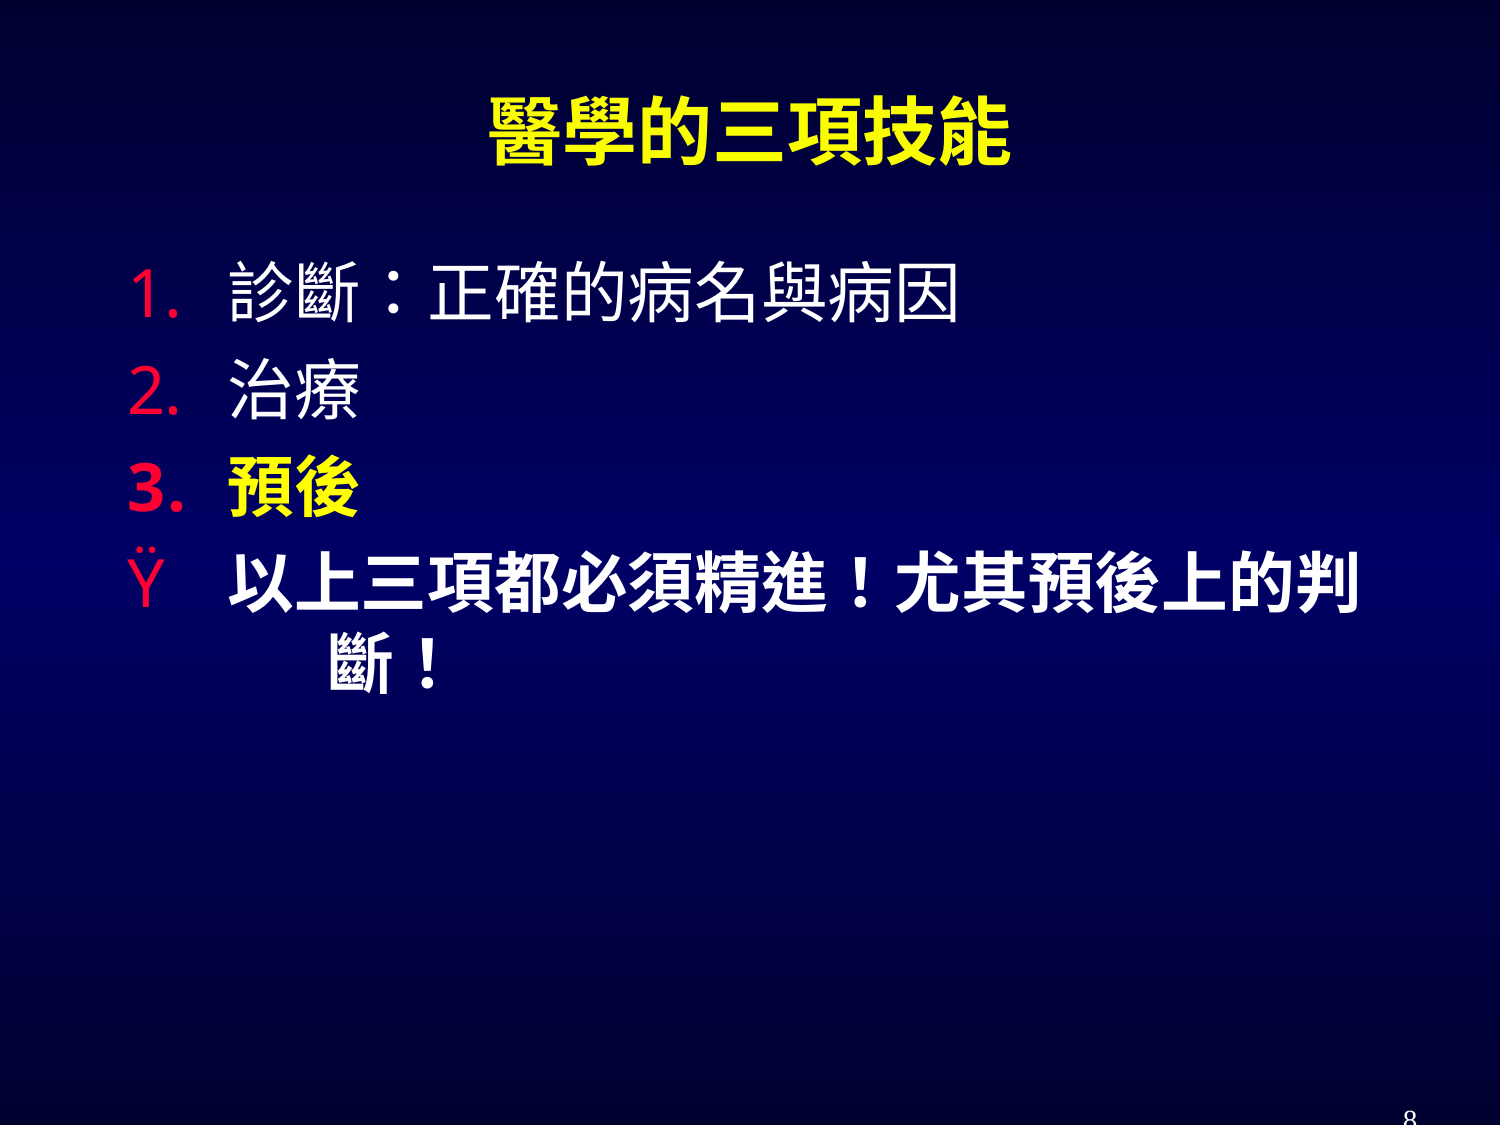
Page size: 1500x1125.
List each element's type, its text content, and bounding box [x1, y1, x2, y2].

list 診斷：正確的病名與病因 治療 預後 以上三項都必須精進！尤其預後上的判斷！ [112, 243, 1388, 1044]
title 醫學的三項技能 [112, 62, 1388, 197]
text_box [1387, 1093, 1491, 1118]
